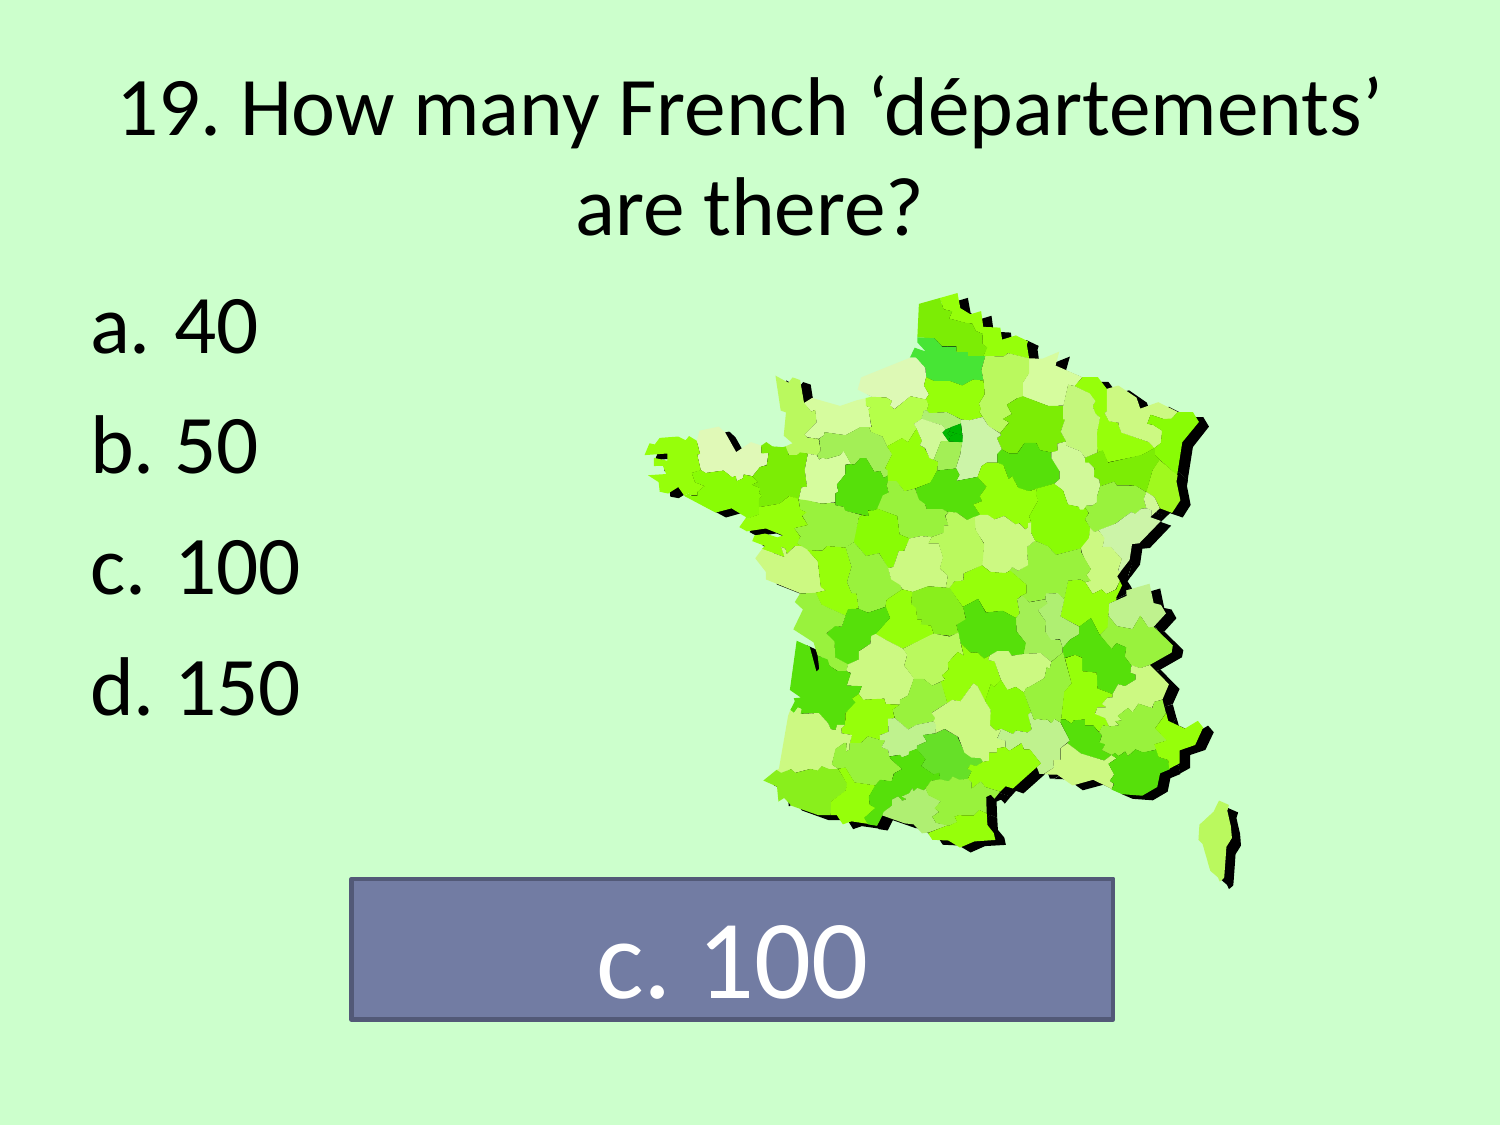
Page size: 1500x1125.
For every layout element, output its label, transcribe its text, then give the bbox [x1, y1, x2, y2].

list 40 50 100 150 [75, 262, 1426, 1005]
text_box c. 100 [352, 879, 1113, 1020]
title 19. How many French ‘départements’ are there? [75, 45, 1426, 233]
picture [644, 292, 1241, 890]
